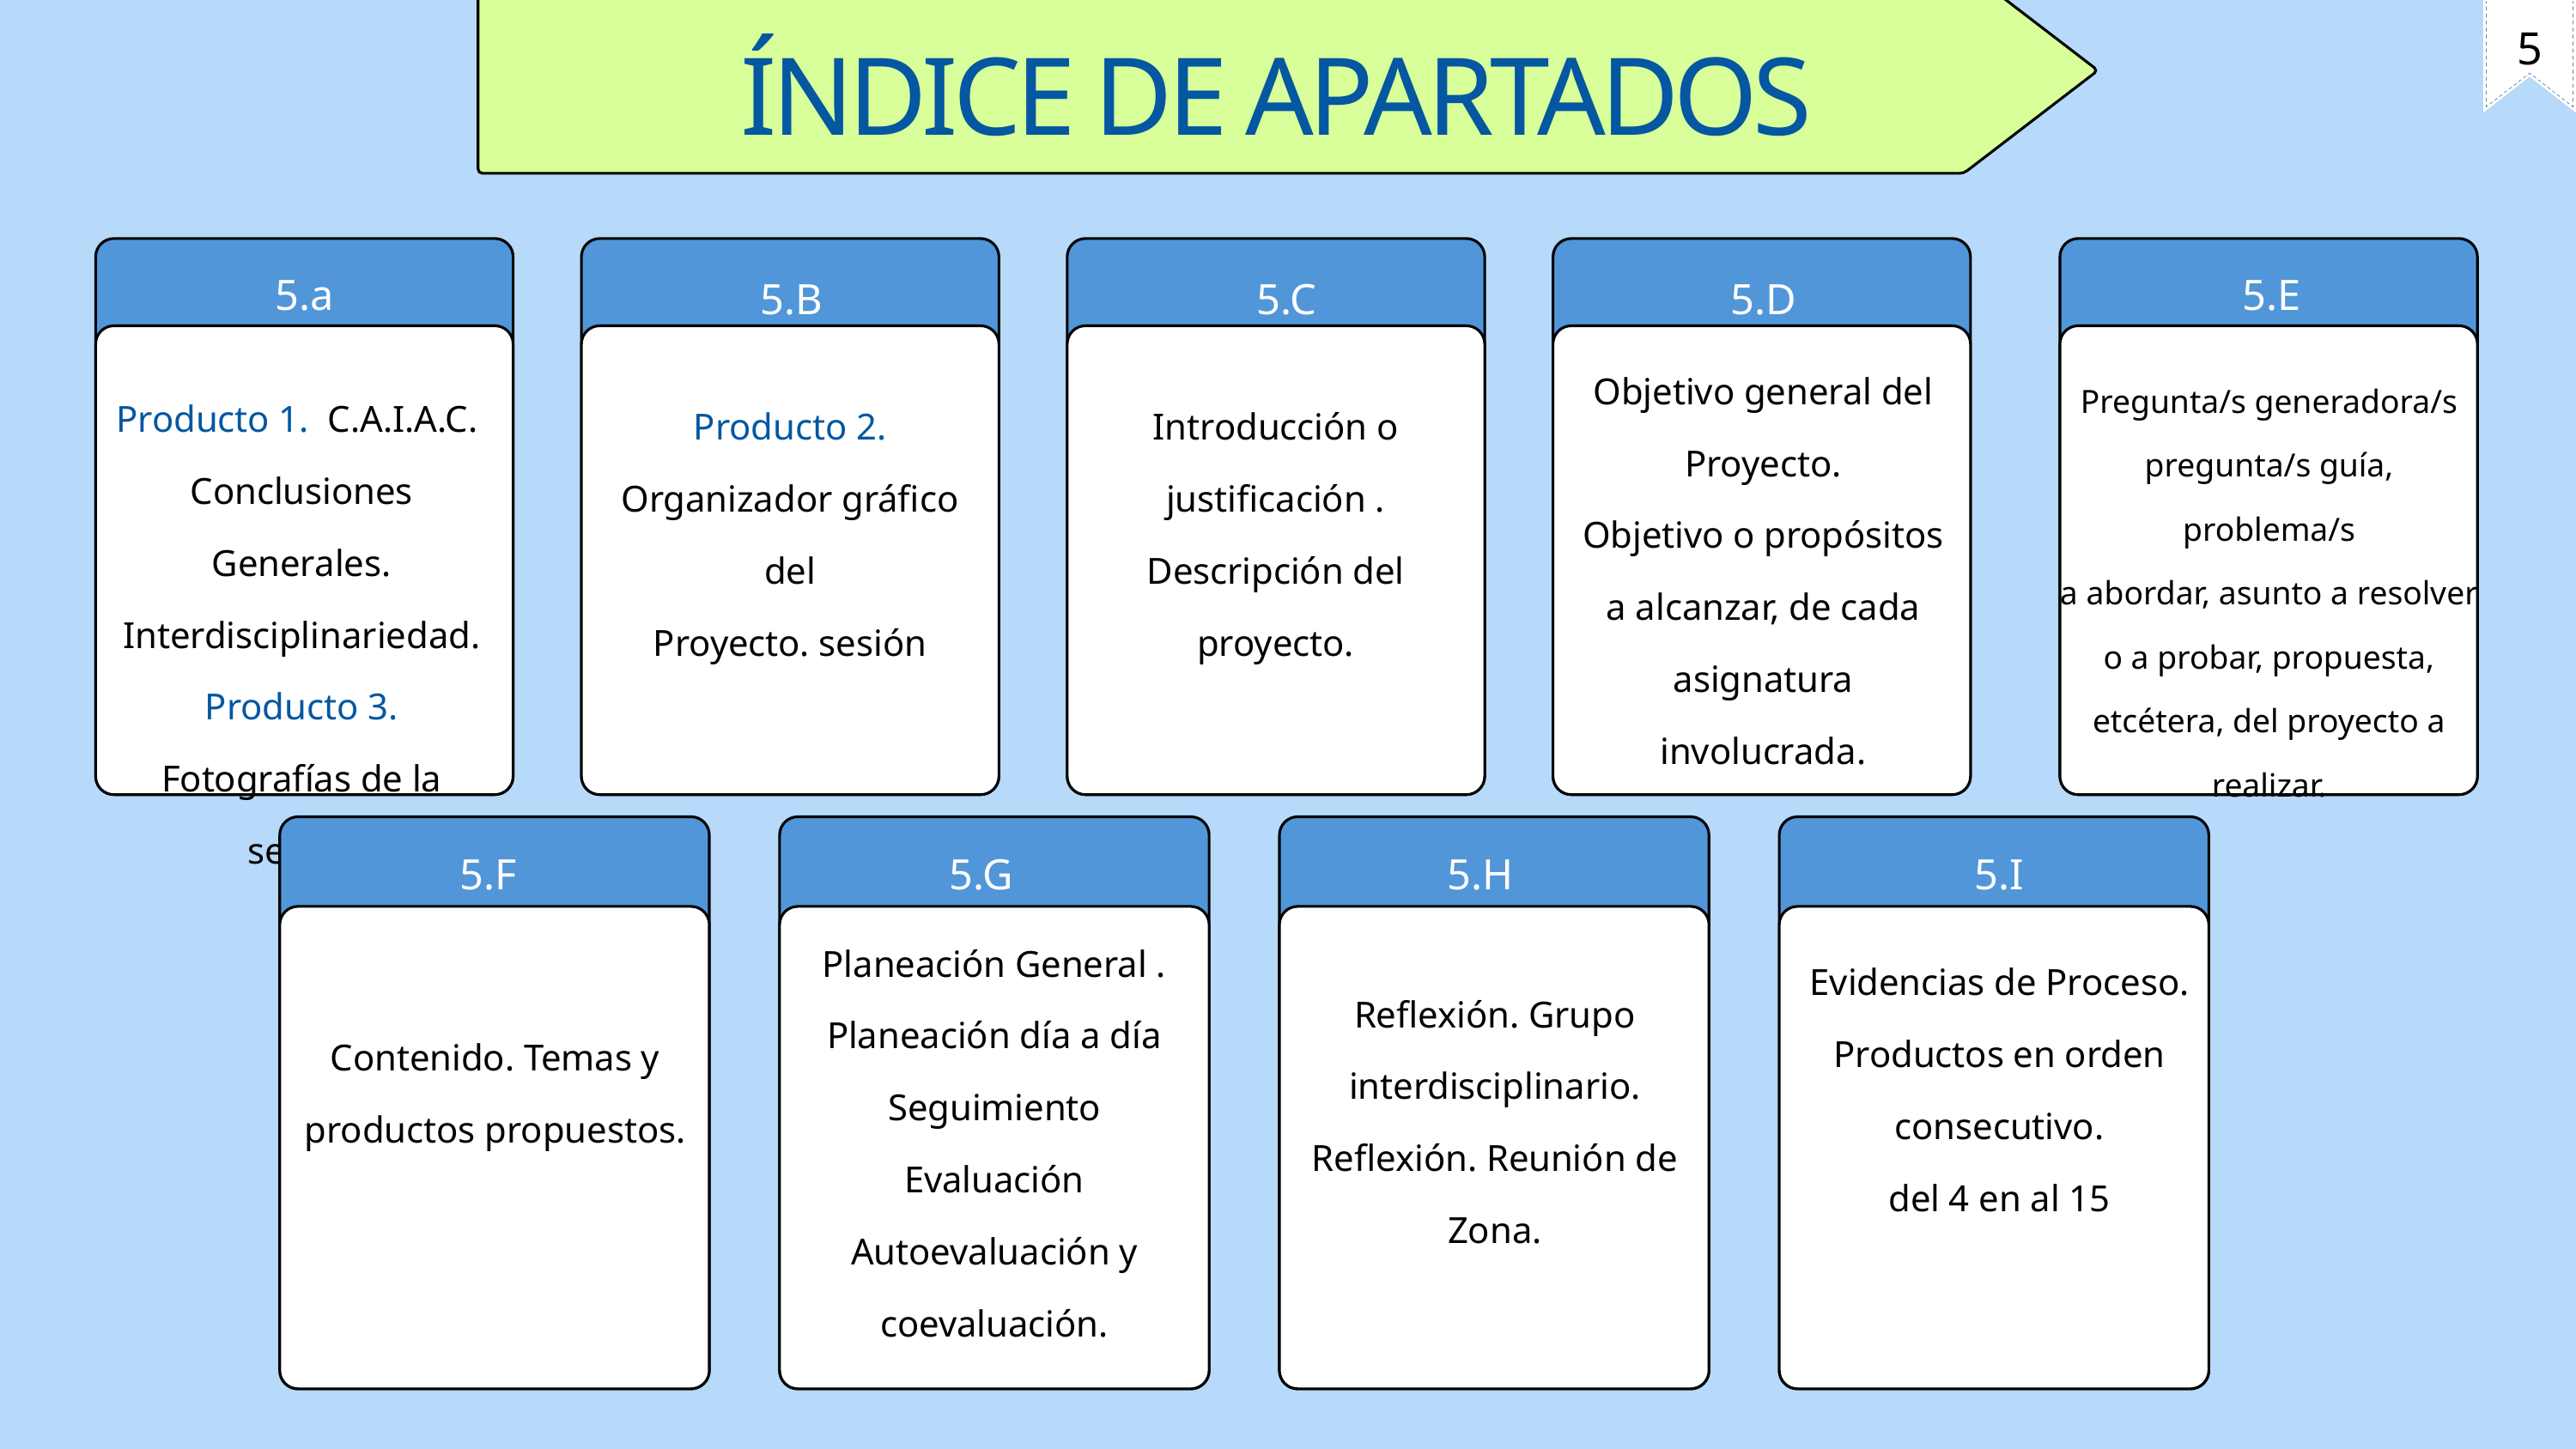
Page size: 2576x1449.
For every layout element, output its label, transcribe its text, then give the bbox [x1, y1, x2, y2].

text_box 5.E [2084, 235, 2458, 311]
text_box Planeación General . Planeación día a día Seguimiento Evaluación Autoevaluación y coevaluación. [803, 912, 1186, 1404]
text_box 5 [2488, 10, 2571, 71]
text_box Reflexión. Grupo interdisciplinario. Reflexión. Reunión de Zona. [1303, 962, 1686, 1312]
text_box 5.a [118, 235, 492, 311]
text_box [0, 0, 2576, 1449]
text_box 5.I [1813, 814, 2187, 889]
text_box Objetivo general del Proyecto. Objetivo o propósitos a alcanzar, de cada asignatura involucrada. [1572, 339, 1954, 831]
text_box Introducción o justificación . Descripción del proyecto. [1084, 375, 1467, 724]
text_box 5.G [793, 814, 1168, 889]
text_box Pregunta/s generadora/s pregunta/s guía, problema/s a abordar, asunto a resolver o a probar, propuesta, etcétera, del proyecto a realizar. [2057, 355, 2481, 799]
text_box 5.H [1293, 814, 1668, 889]
text_box 5.D [1577, 239, 1951, 314]
text_box Contenido. Temas y productos propuestos. [304, 1006, 687, 1272]
text_box 5.C [1099, 239, 1473, 314]
text_box 5.F [301, 814, 676, 889]
text_box ÍNDICE DE APARTADOS [635, 6, 1941, 156]
text_box Producto 1. C.A.I.A.C. Conclusiones Generales. Interdisciplinariedad. Producto 3. Fotografías de la sesión [111, 367, 493, 716]
text_box Producto 2. Organizador gráfico del Proyecto. sesión [598, 375, 981, 582]
text_box Evidencias de Proceso. Productos en orden consecutivo. del 4 en al 15 [1808, 930, 2190, 1208]
text_box 5.B [605, 239, 979, 314]
